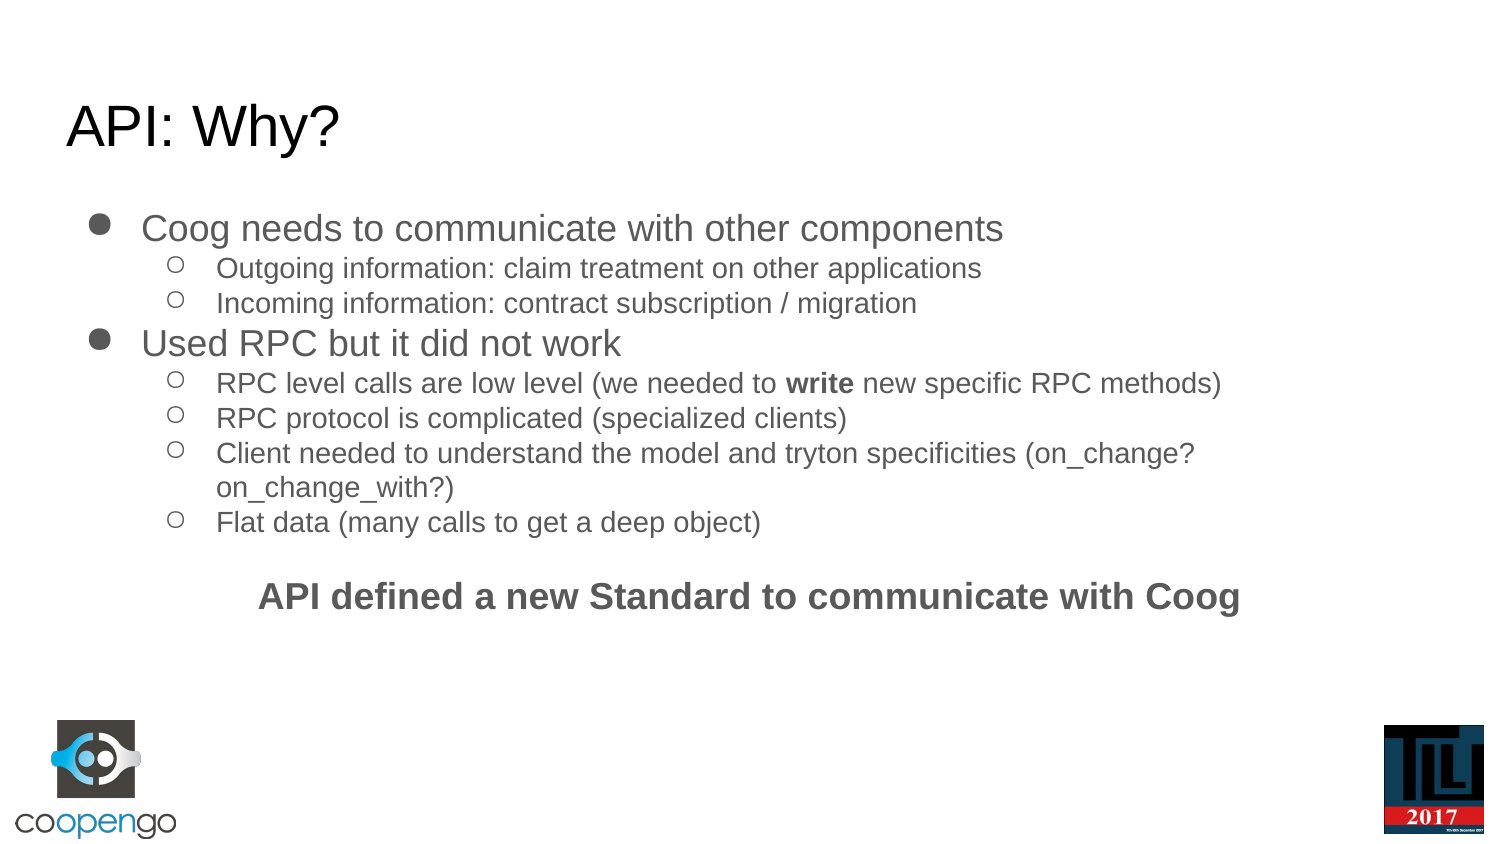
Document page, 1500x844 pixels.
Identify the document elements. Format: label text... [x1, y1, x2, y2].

title API: Why? [51, 72, 1449, 167]
picture [81, 817, 94, 830]
picture [15, 720, 176, 839]
list Coog needs to communicate with other components Outgoing information: claim treatment on other applications Incoming information: contract subscription / migration Used RPC but it did not work RPC level calls are low level (we needed to write new specific RPC methods) RPC protocol is complicated (specialized clients) Client needed to understand the model and tryton specificities (on_change? on_change_with?) Flat data (many calls to get a deep object) API defined a new Standard to communicate with Coog [51, 189, 1449, 750]
picture [1384, 725, 1484, 834]
